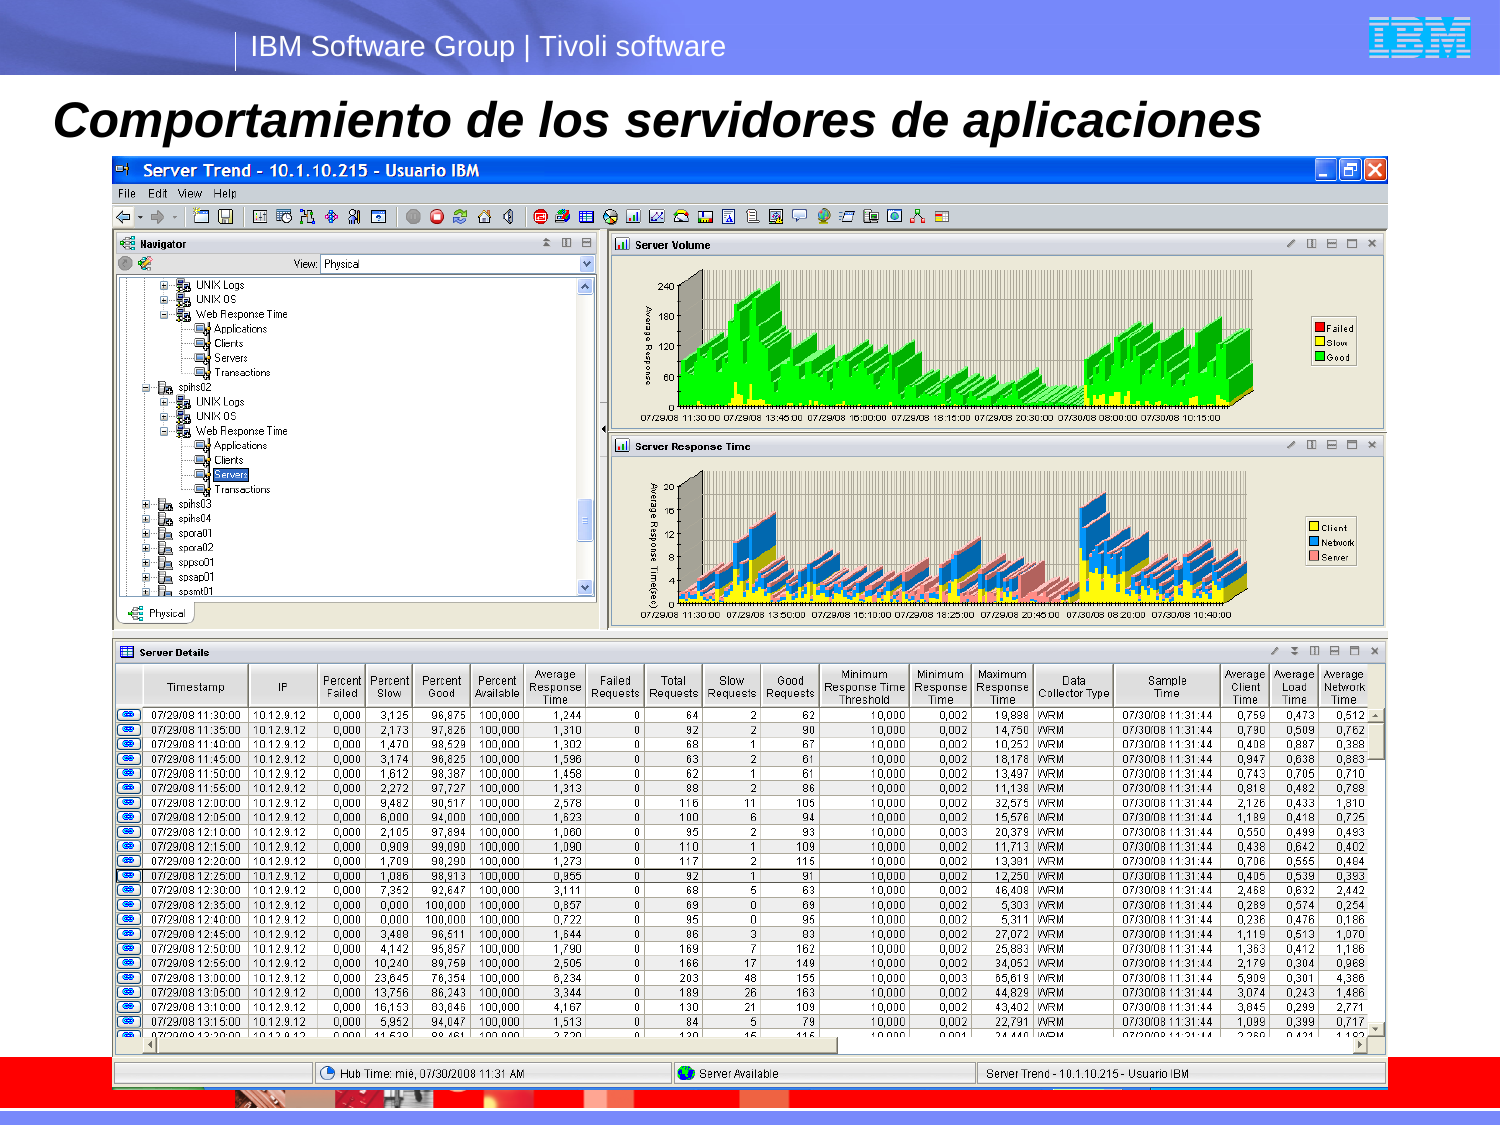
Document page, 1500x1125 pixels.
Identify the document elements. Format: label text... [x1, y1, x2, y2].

picture [0, 156, 1500, 1108]
title Comportamiento de los servidores de aplicaciones [37, 87, 1391, 170]
picture [0, 0, 1500, 75]
